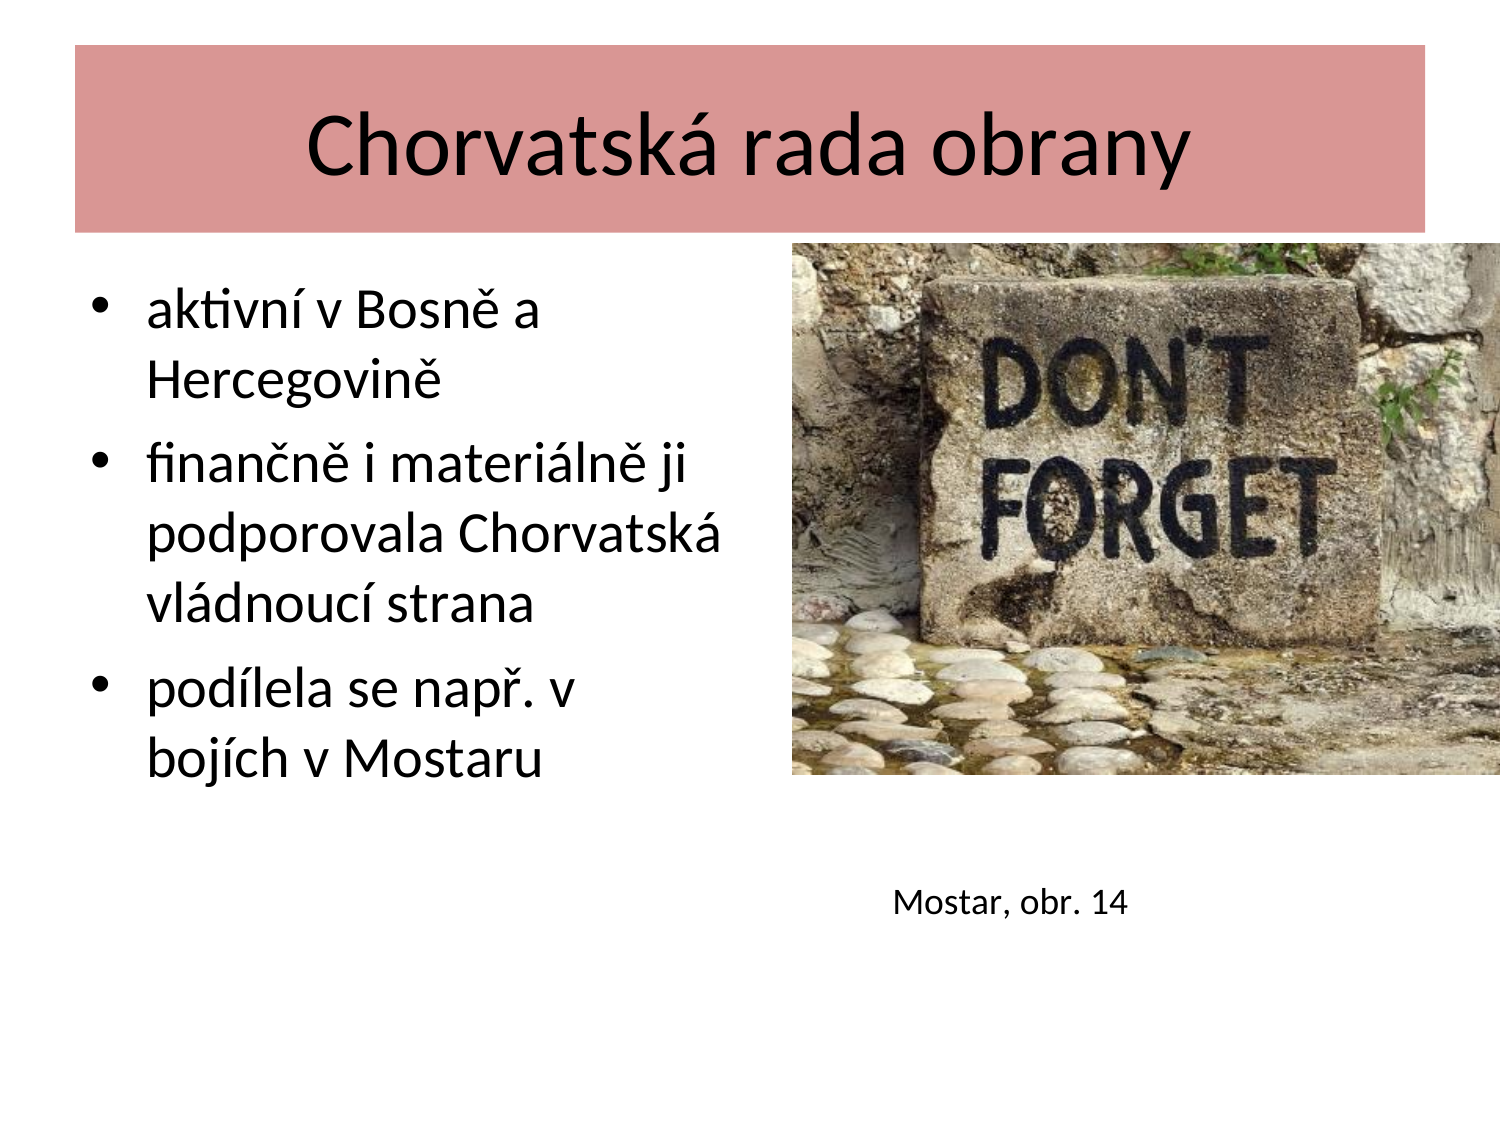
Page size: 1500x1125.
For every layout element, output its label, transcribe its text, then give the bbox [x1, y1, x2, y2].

title Chorvatská rada obrany [75, 45, 1426, 233]
list aktivní v Bosně a Hercegovině finančně i materiálně ji podporovala Chorvatská vládnoucí strana podílela se např. v bojích v Mostaru [75, 262, 738, 1006]
text_box [792, 243, 1500, 775]
text_box Mostar, obr. 14 [877, 869, 1144, 930]
